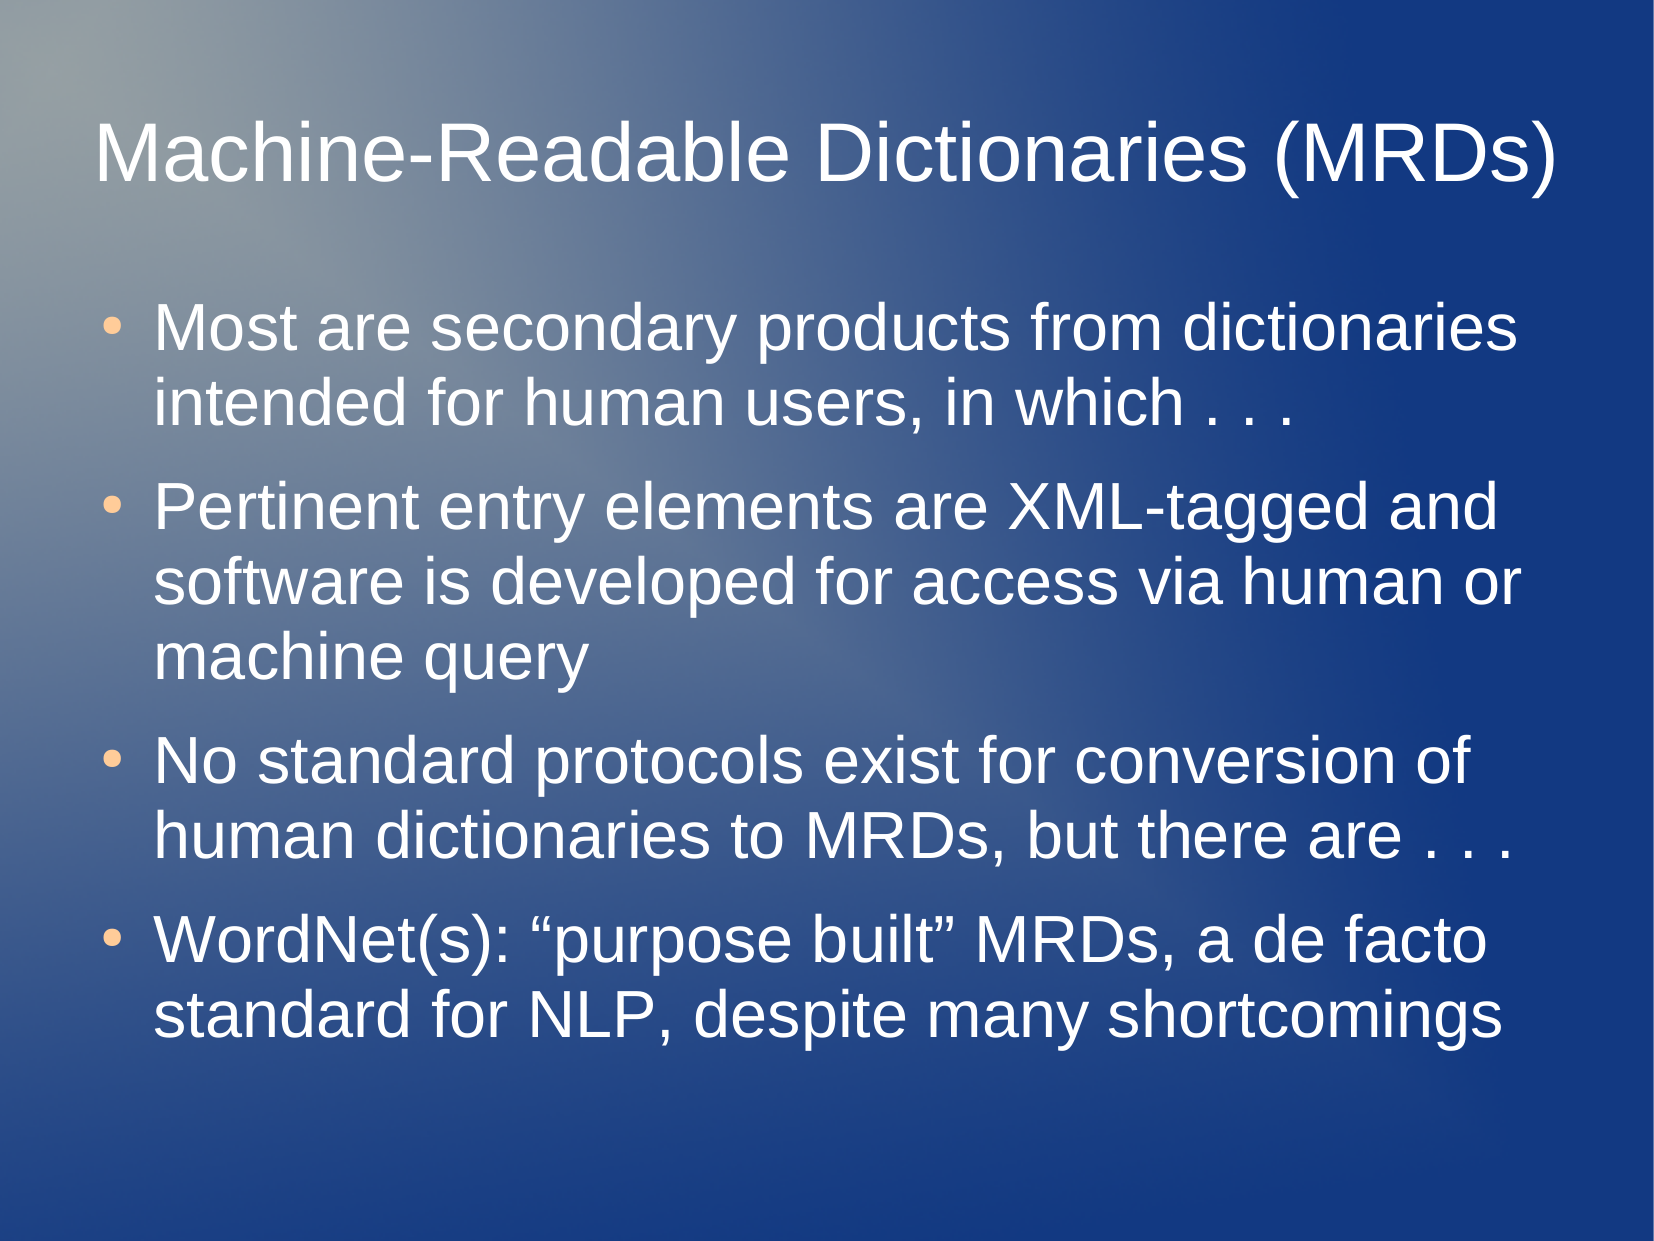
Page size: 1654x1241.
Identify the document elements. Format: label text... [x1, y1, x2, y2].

list Most are secondary products from dictionaries intended for human users, in which . . . Pertinent entry elements are XML-tagged and software is developed for access via human or machine query No standard protocols exist for conversion of human dictionaries to MRDs, but there are . . . WordNet(s): “purpose built” MRDs, a de facto standard for NLP, despite many shortcomings [82, 290, 1571, 1094]
picture [0, 0, 1654, 1241]
title Machine-Readable Dictionaries (MRDs) [82, 49, 1571, 257]
